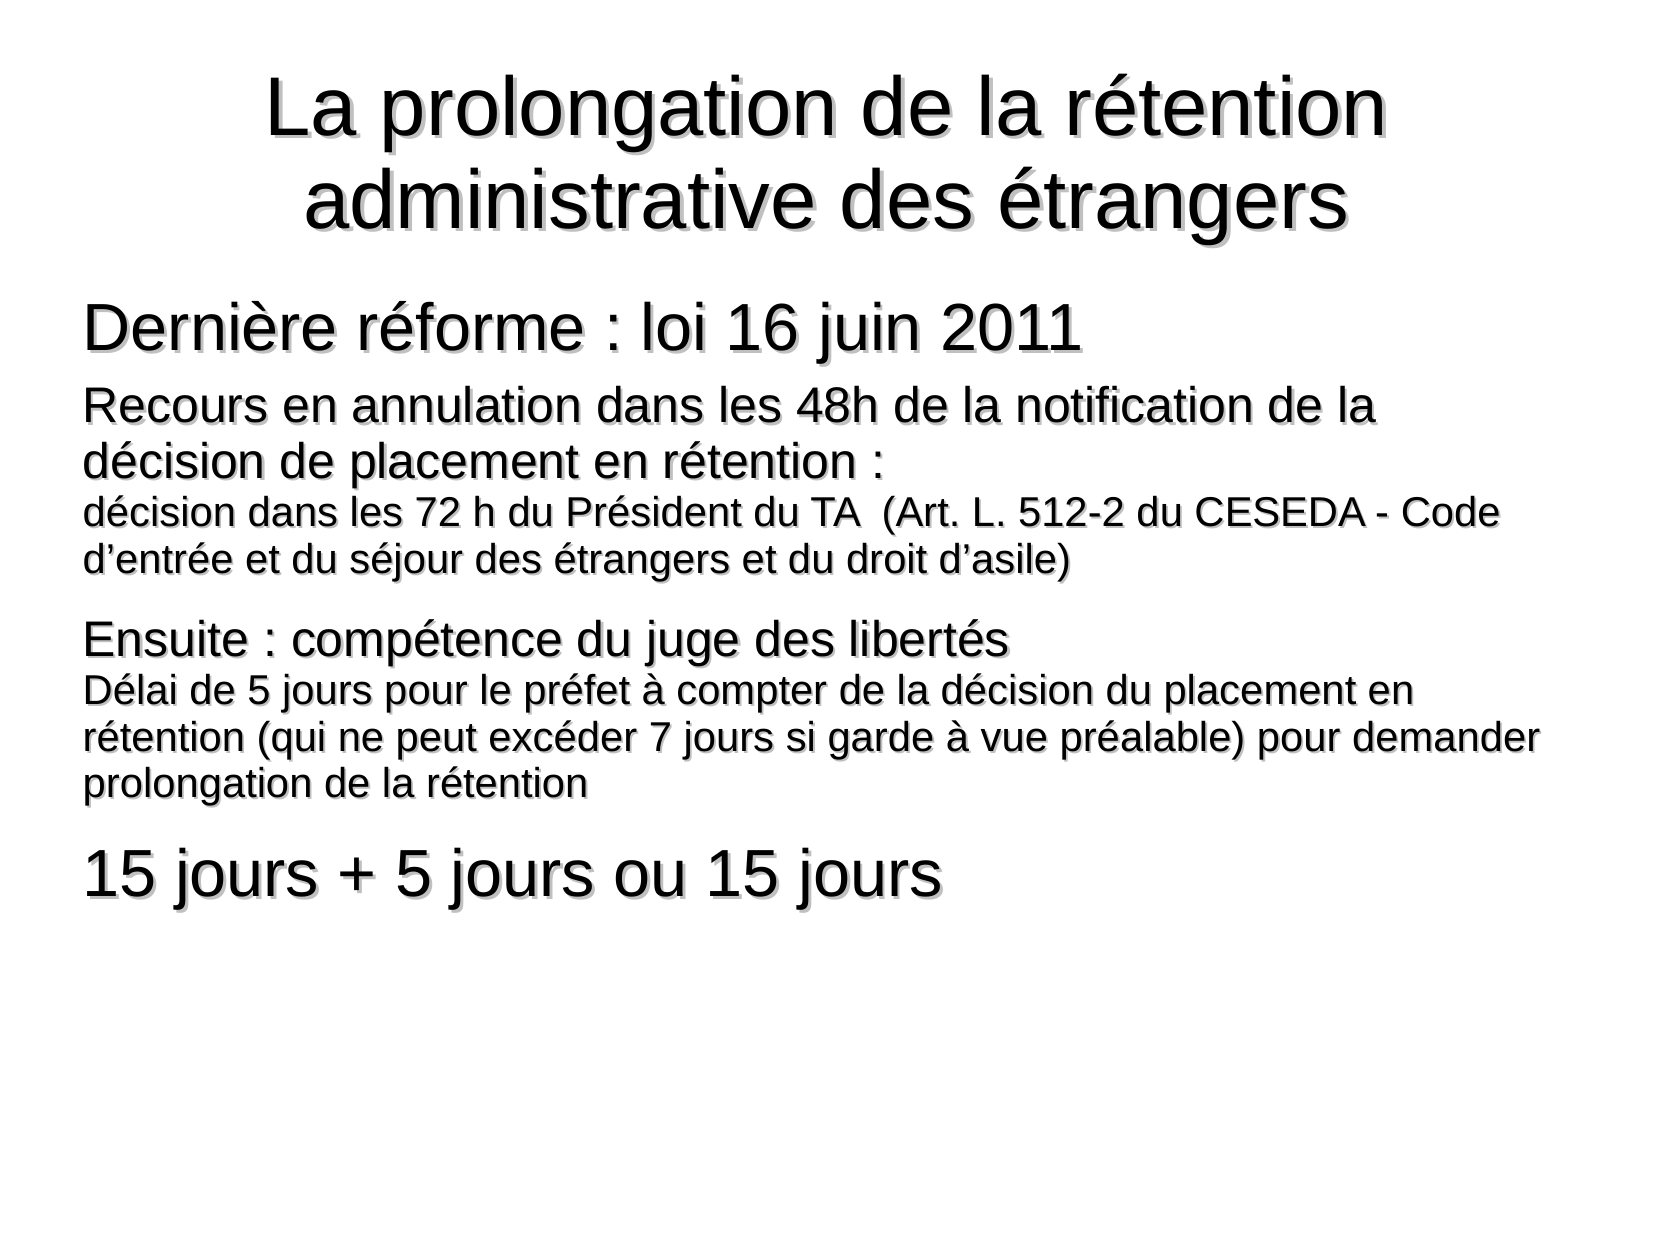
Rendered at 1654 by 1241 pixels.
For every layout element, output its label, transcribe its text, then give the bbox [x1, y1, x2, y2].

list Dernière réforme : loi 16 juin 2011 Recours en annulation dans les 48h de la notification de la décision de placement en rétention : décision dans les 72 h du Président du TA (Art. L. 512-2 du CESEDA - Code d’entrée et du séjour des étrangers et du droit d’asile) Ensuite : compétence du juge des libertés Délai de 5 jours pour le préfet à compter de la décision du placement en rétention (qui ne peut excéder 7 jours si garde à vue préalable) pour demander prolongation de la rétention 15 jours + 5 jours ou 15 jours [82, 290, 1571, 1010]
title La prolongation de la rétention administrative des étrangers [82, 49, 1571, 257]
